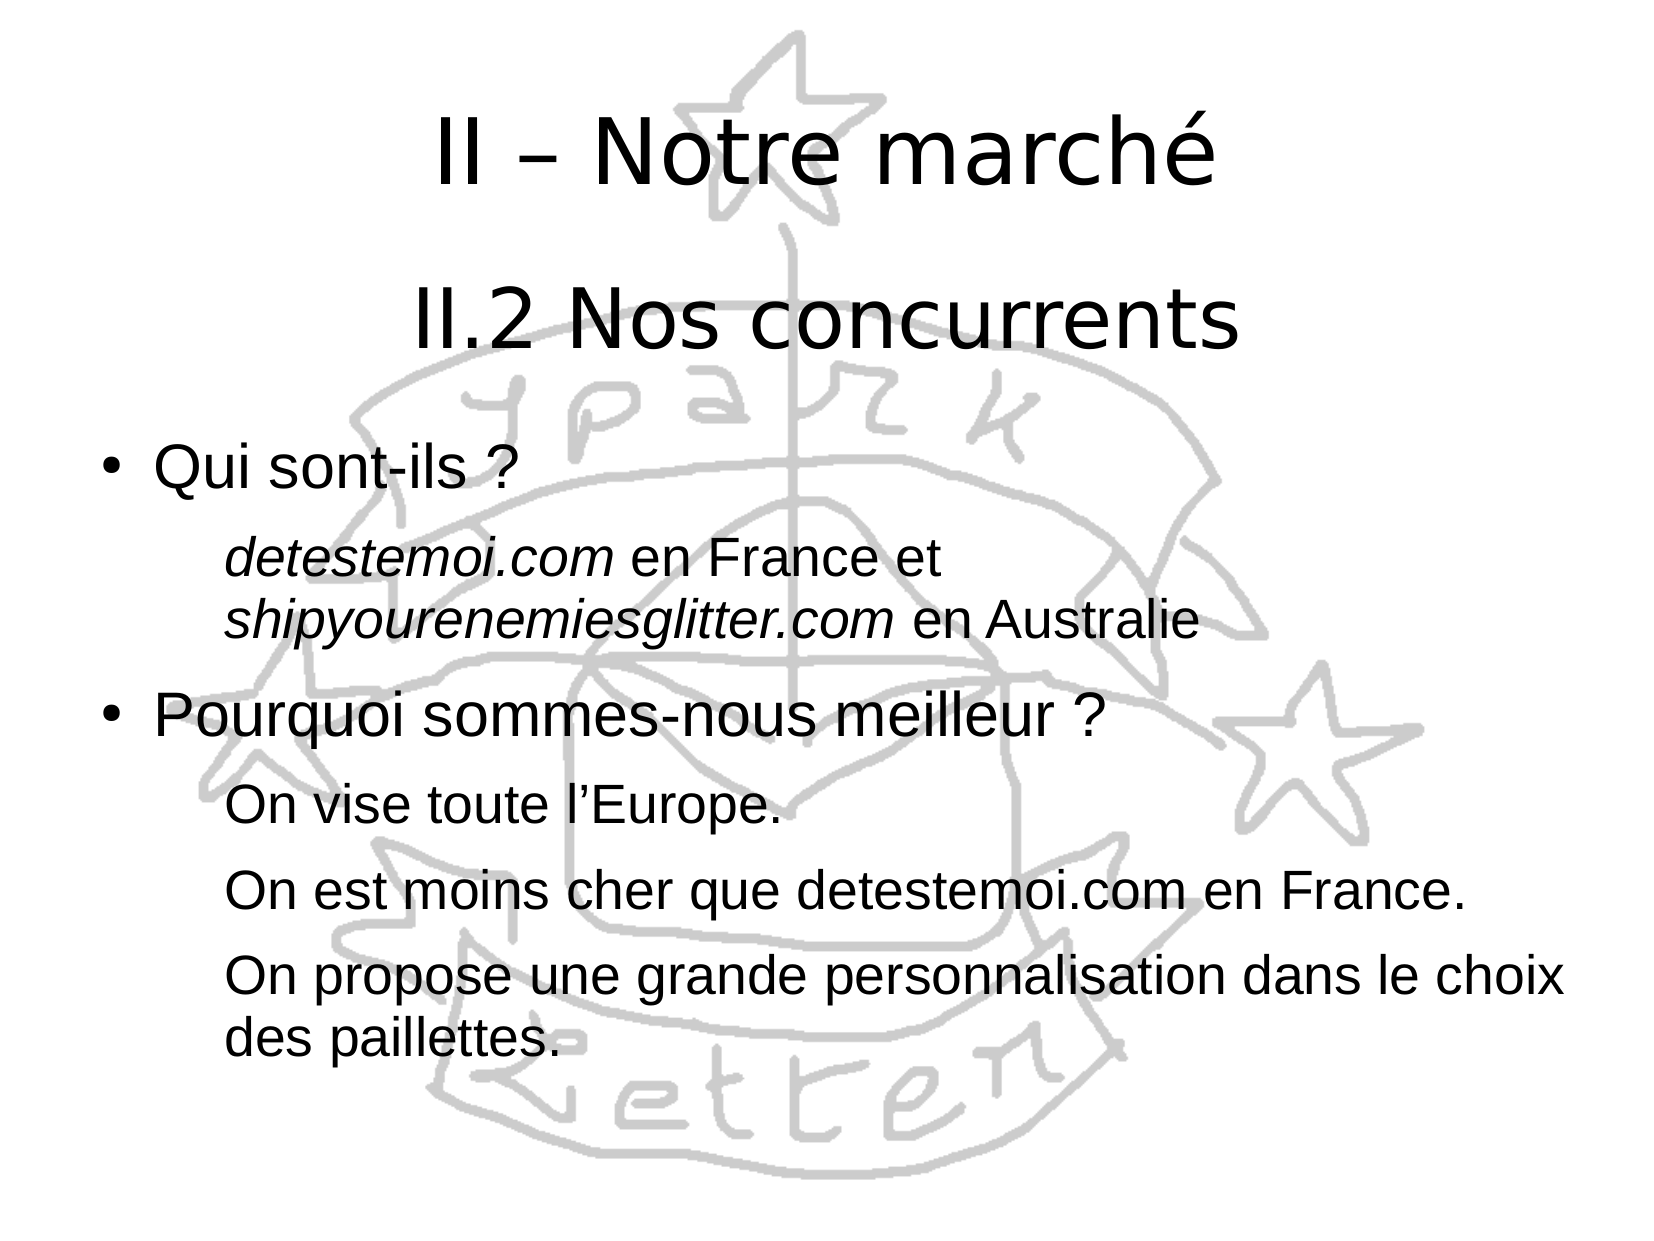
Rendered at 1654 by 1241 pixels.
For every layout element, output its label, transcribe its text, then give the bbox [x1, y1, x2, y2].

picture [29, 361, 1648, 1241]
list Qui sont-ils ? detestemoi.com en France et shipyourenemiesglitter.com en Australie Pourquoi sommes-nous meilleur ? On vise toute l’Europe. On est moins cher que detestemoi.com en France. On propose une grande personnalisation dans le choix des paillettes. [82, 431, 1571, 1152]
title II – Notre marché [82, 49, 1571, 257]
text_box II.2 Nos concurrents [0, 263, 1654, 361]
picture [29, 11, 1648, 263]
